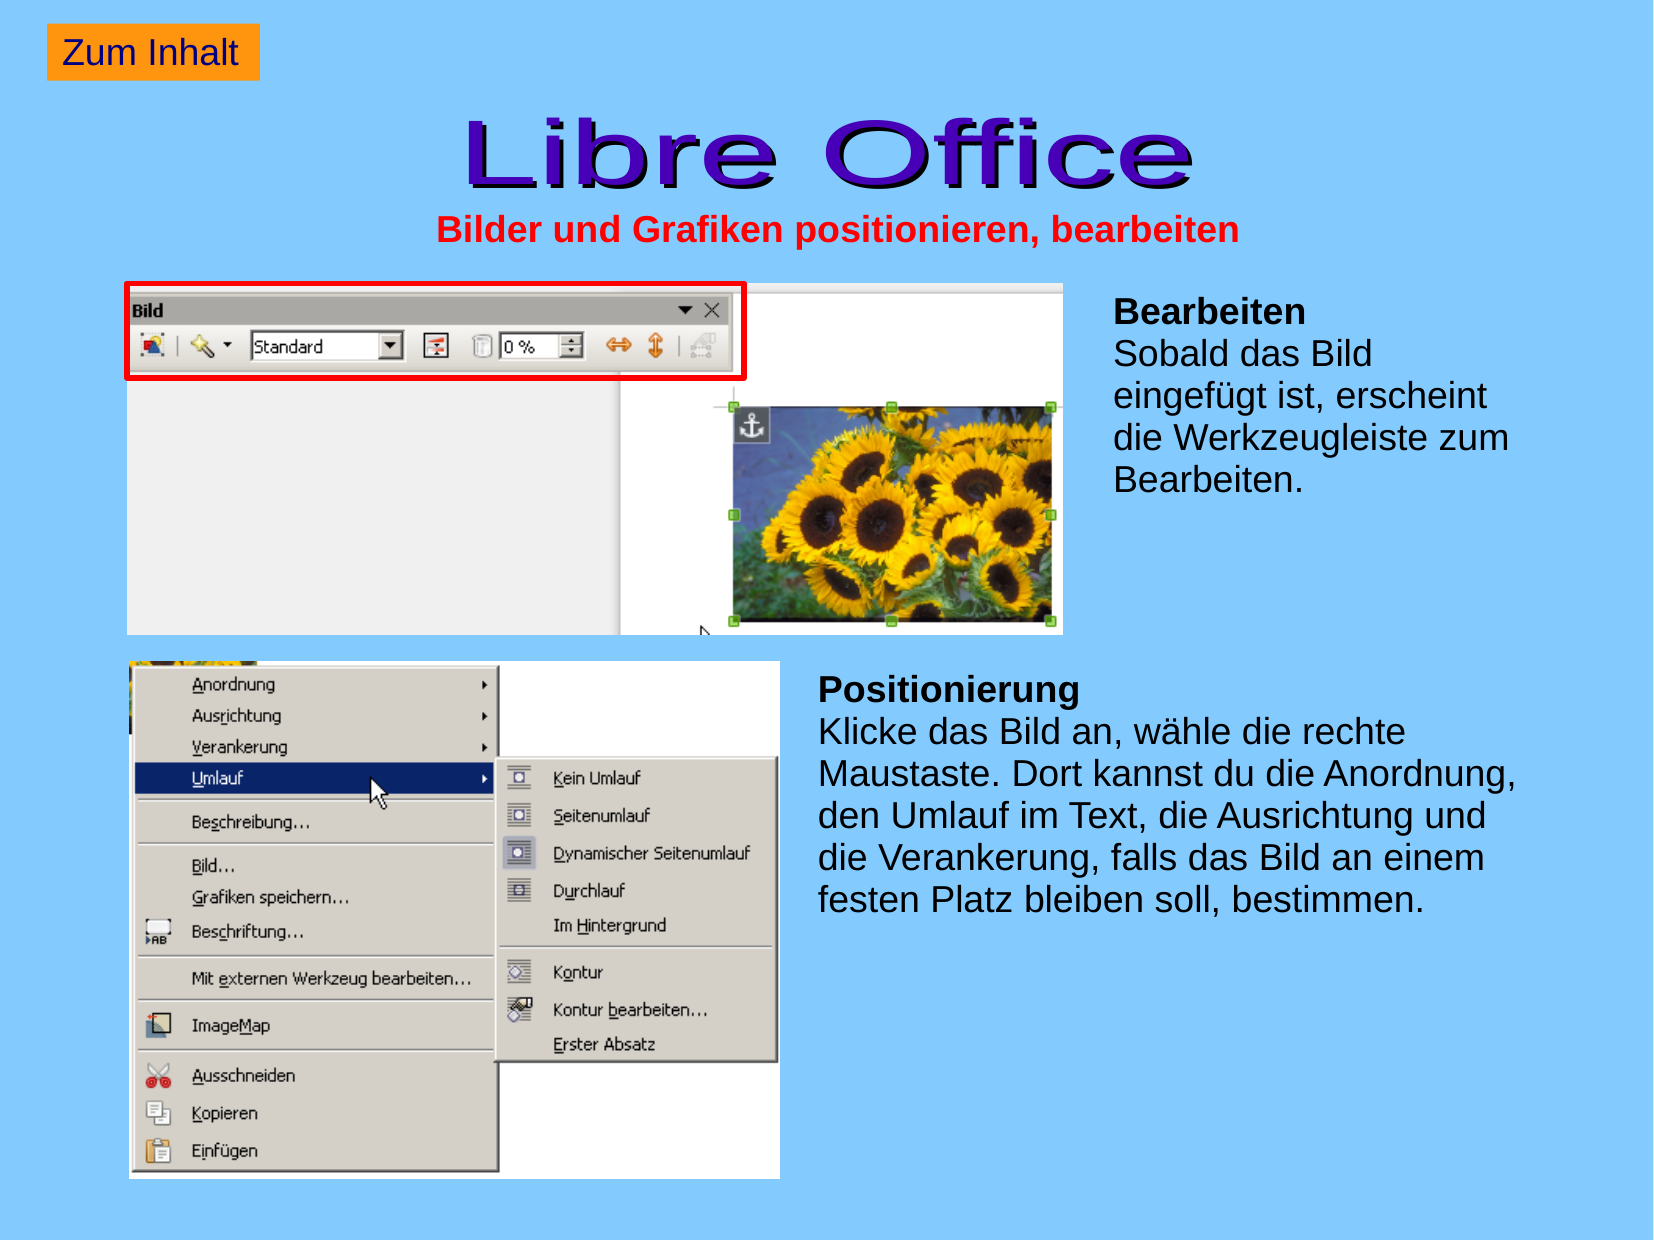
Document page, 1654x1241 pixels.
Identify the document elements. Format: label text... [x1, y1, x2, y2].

text_box Zum Inhalt [47, 23, 260, 81]
text_box Bilder und Grafiken positionieren, bearbeiten [401, 201, 1276, 260]
picture [129, 661, 780, 1179]
title Libre Office [82, 49, 1571, 257]
picture [127, 283, 1063, 635]
text_box Bearbeiten Sobald das Bild eingefügt ist, erscheint die Werkzeugleiste zum Bearbeiten. [1098, 283, 1536, 510]
text_box Positionierung Klicke das Bild an, wähle die rechte Maustaste. Dort kannst du die Anordnung, den Umlauf im Text, die Ausrichtung und die Verankerung, falls das Bild an einem festen Platz bleiben soll, bestimmen. [803, 661, 1560, 930]
picture [130, 286, 741, 375]
